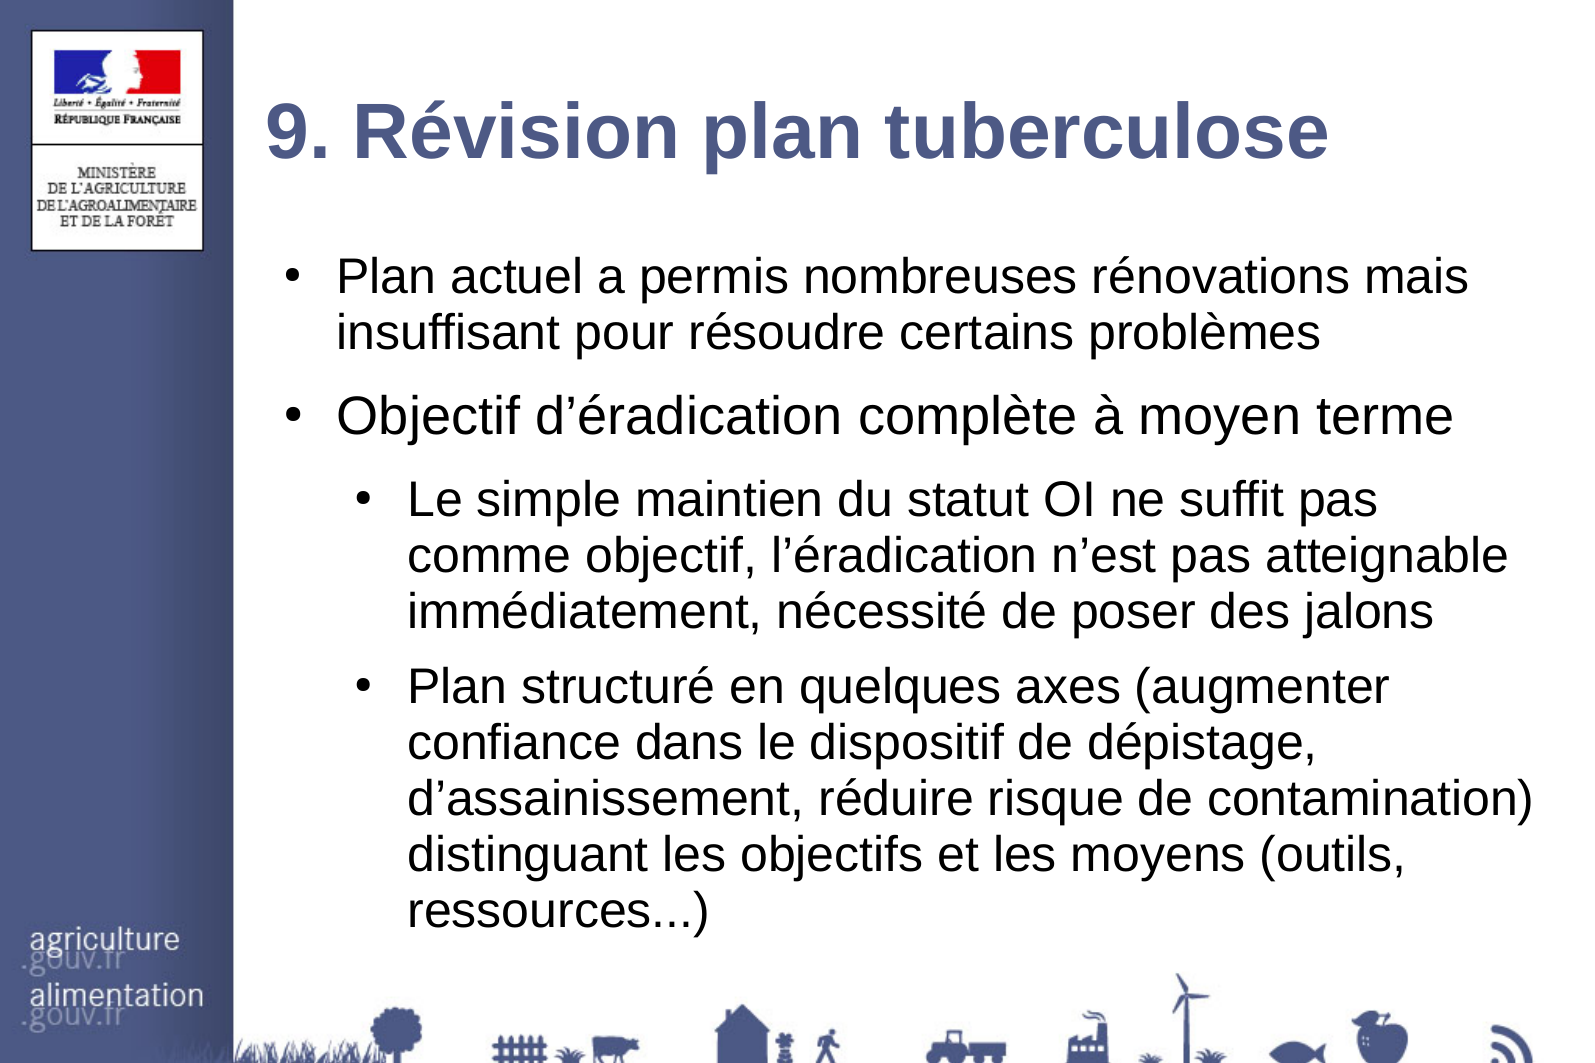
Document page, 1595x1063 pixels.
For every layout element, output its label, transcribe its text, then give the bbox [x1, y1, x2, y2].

picture [0, 0, 1595, 1063]
title 9. Révision plan tuberculose [265, 42, 1536, 220]
list Plan actuel a permis nombreuses rénovations mais insuffisant pour résoudre certains problèmes Objectif d’éradication complète à moyen terme Le simple maintien du statut OI ne suffit pas comme objectif, l’éradication n’est pas atteignable immédiatement, nécessité de poser des jalons Plan structuré en quelques axes (augmenter confiance dans le dispositif de dépistage, d’assainissement, réduire risque de contamination) distinguant les objectifs et les moyens (outils, ressources...) [265, 248, 1536, 938]
